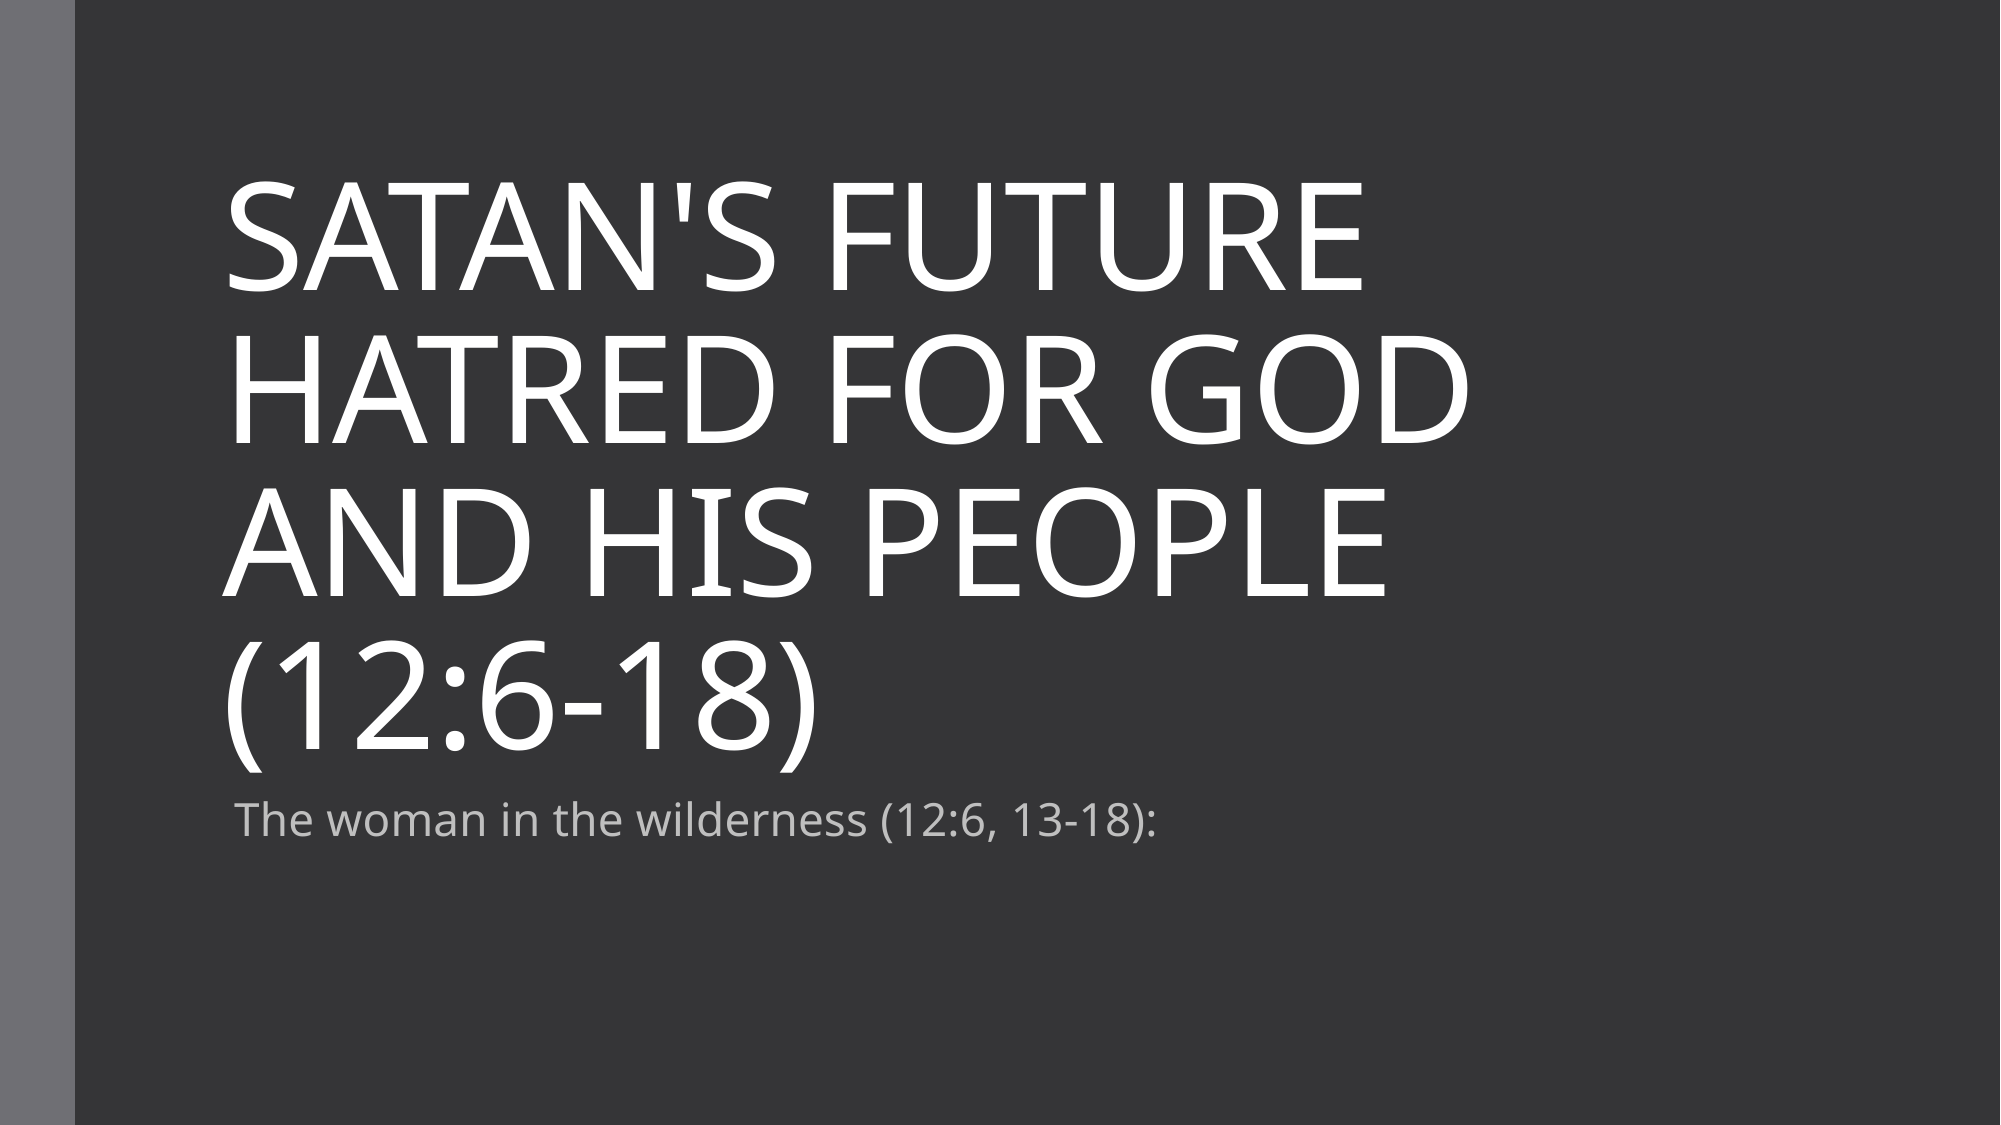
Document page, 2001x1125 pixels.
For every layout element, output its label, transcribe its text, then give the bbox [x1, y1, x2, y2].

title SATAN'S FUTURE HATRED FOR GOD AND HIS PEOPLE (12:6-18) [206, 124, 1752, 787]
subtitle The woman in the wilderness (12:6, 13-18): [206, 787, 1752, 1066]
